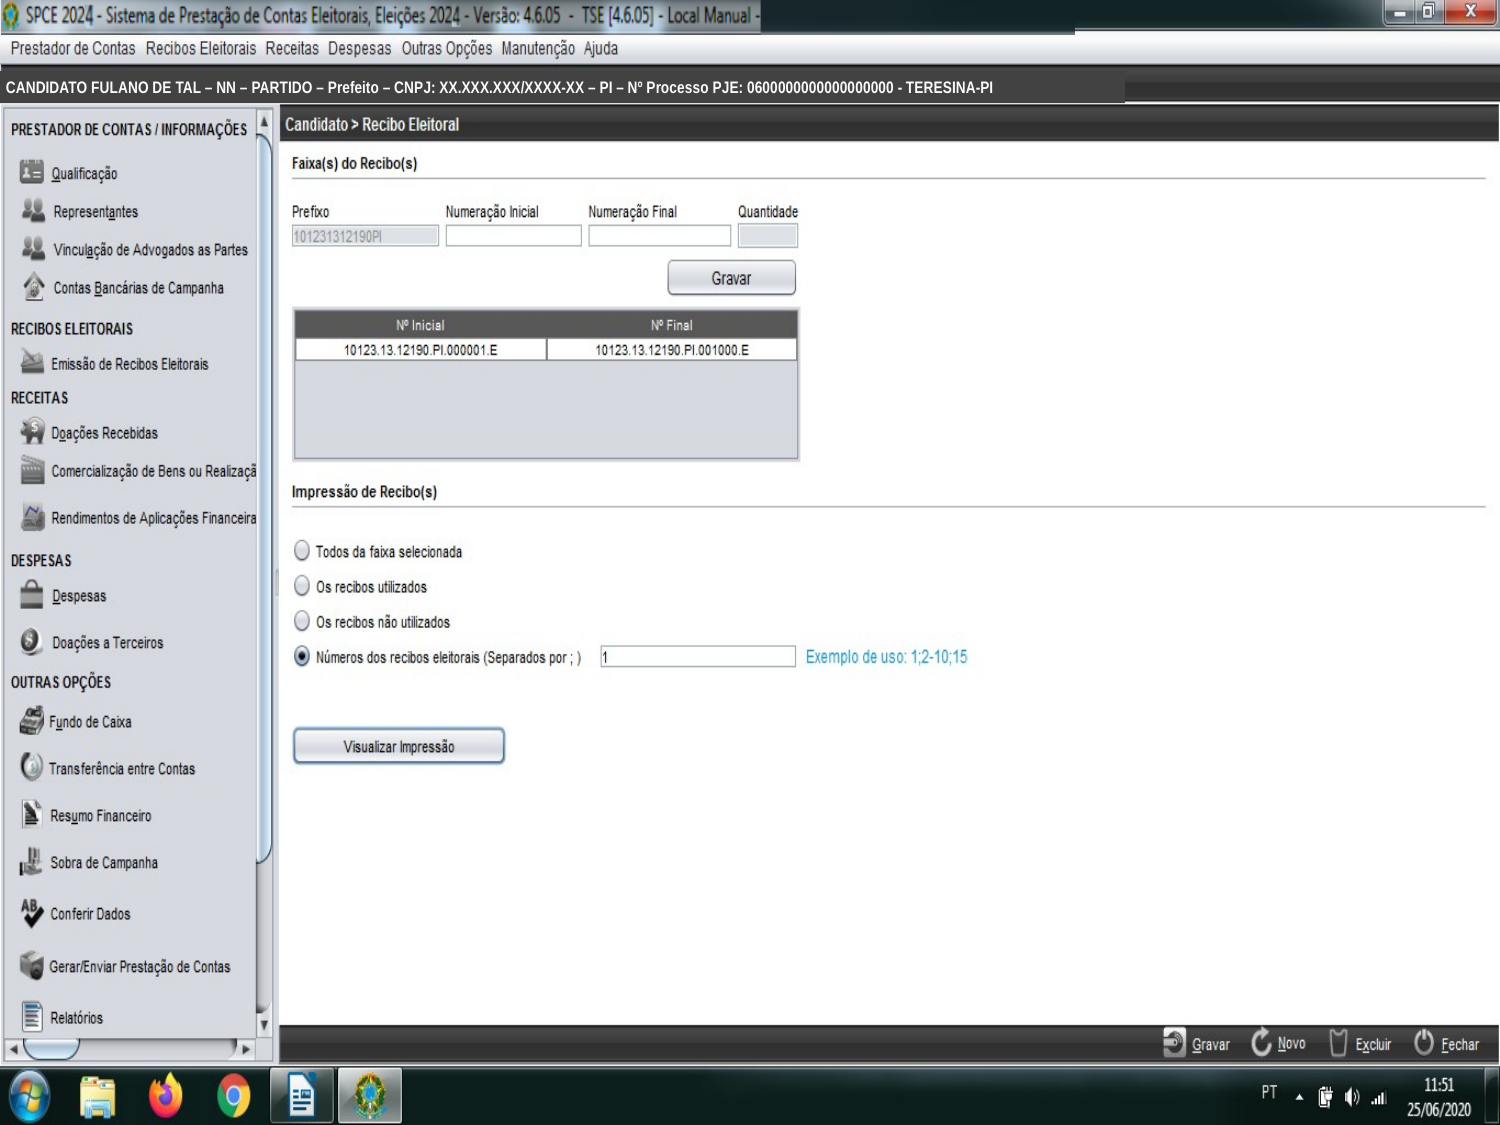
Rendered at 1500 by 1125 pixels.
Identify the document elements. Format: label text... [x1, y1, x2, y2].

picture [0, 0, 1500, 1125]
text_box CANDIDATO FULANO DE TAL – NN – PARTIDO – Prefeito – CNPJ: XX.XXX.XXX/XXXX-XX – PI – Nº Processo PJE: 0600000000000000000 - TERESINA-PI [0, 70, 1125, 104]
